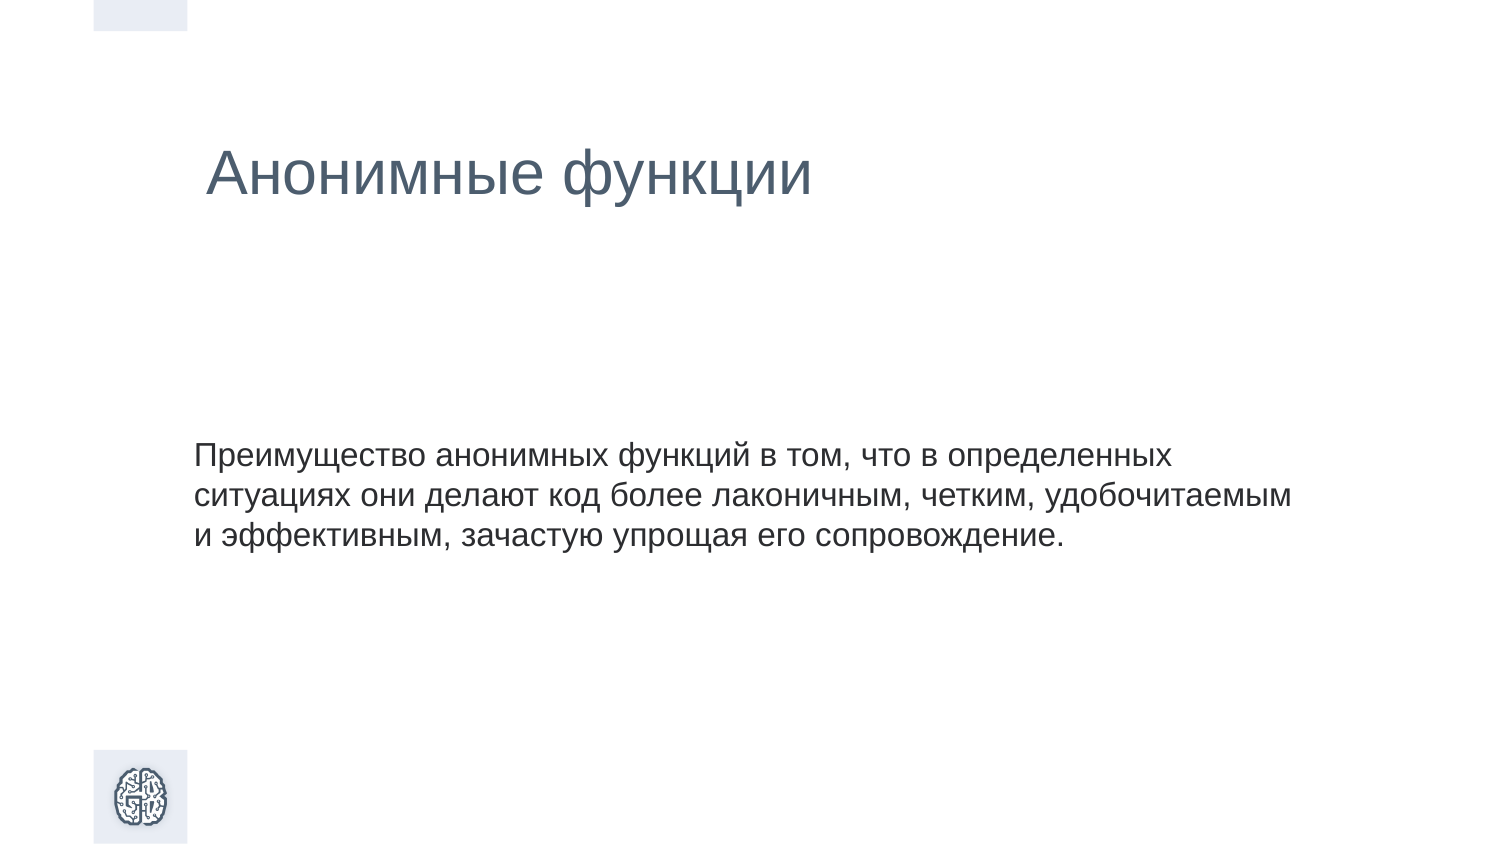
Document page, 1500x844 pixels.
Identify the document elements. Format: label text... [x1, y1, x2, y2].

text_box Преимущество анонимных функций в том, что в определенных ситуациях они делают код более лаконичным, четким, удобочитаемым и эффективным, зачастую упрощая его сопровождение. [186, 318, 1311, 668]
picture [106, 760, 175, 834]
title Анонимные функции [186, 94, 1311, 244]
